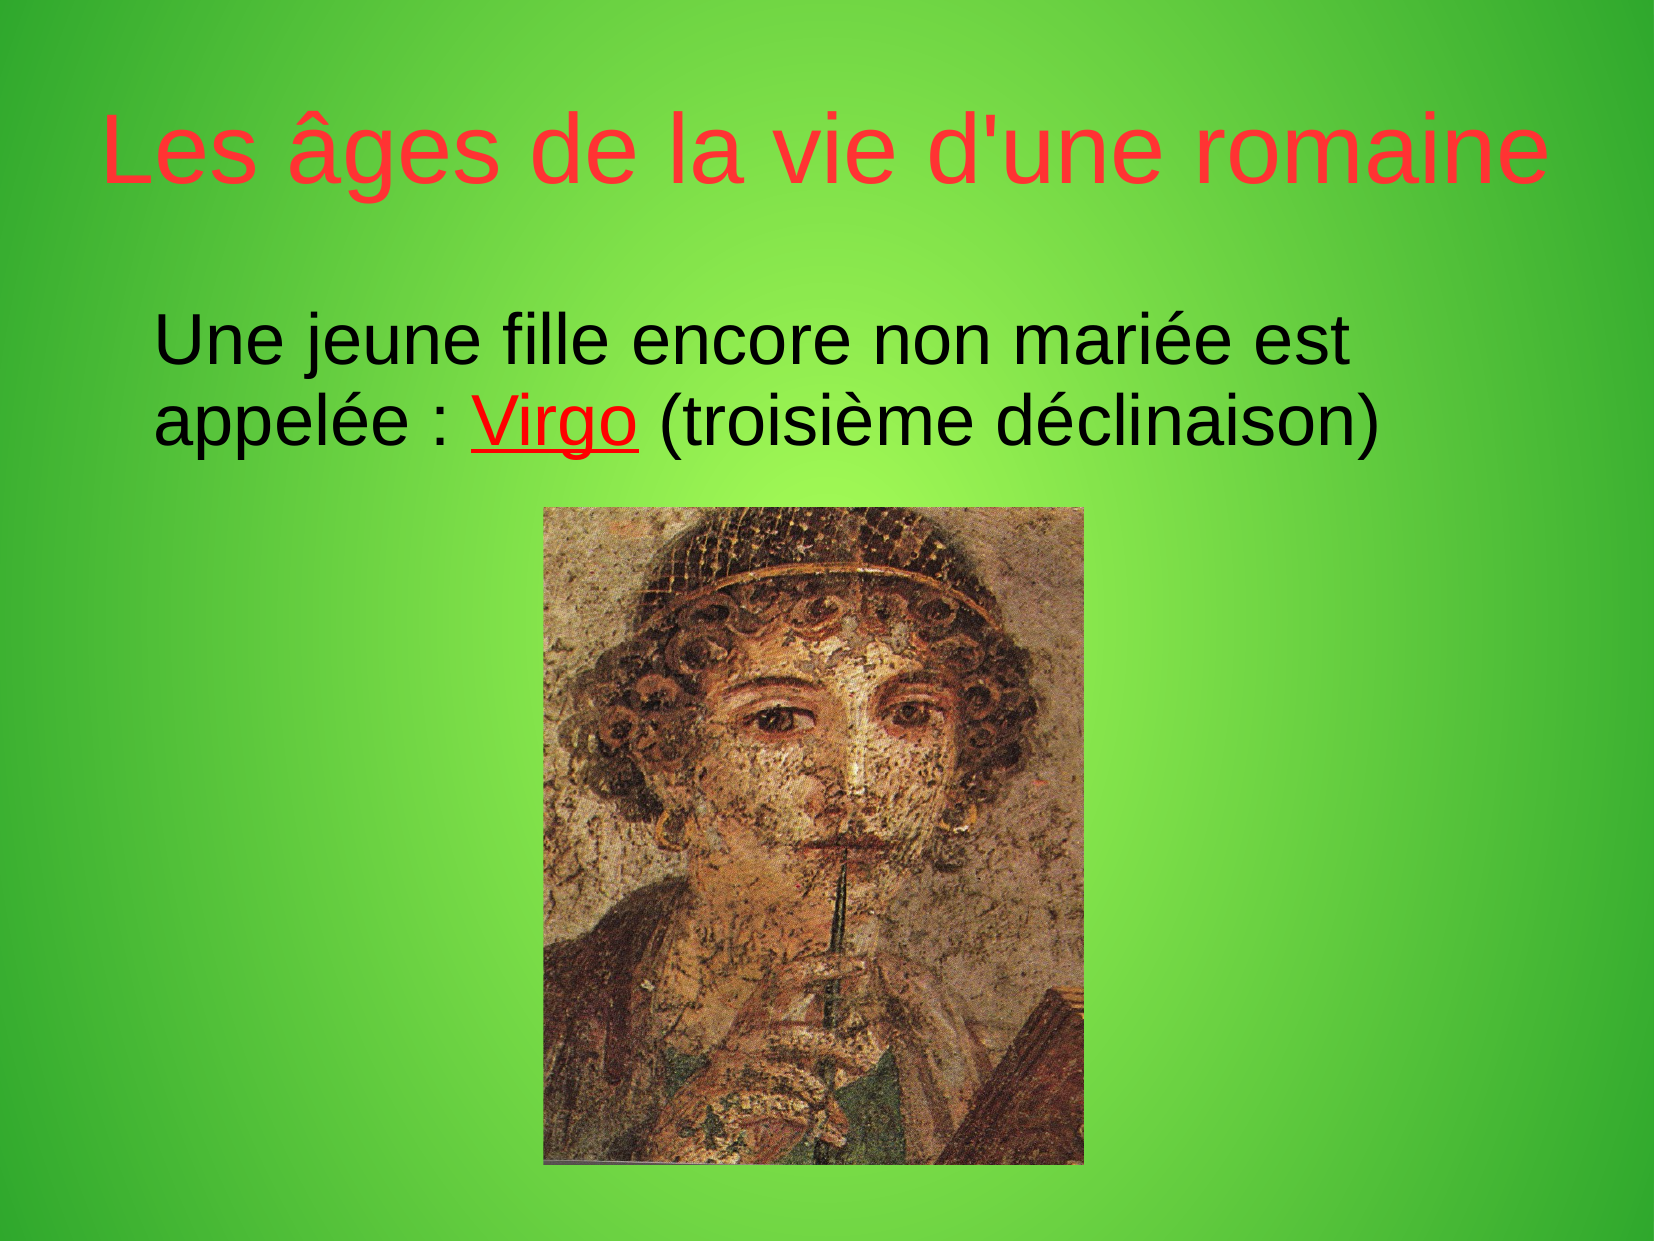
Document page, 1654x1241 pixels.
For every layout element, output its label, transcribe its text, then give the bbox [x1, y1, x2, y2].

picture [543, 507, 1084, 1165]
title Les âges de la vie d'une romaine [82, 47, 1571, 252]
list Une jeune fille encore non mariée est appelée : Virgo (troisième déclinaison) [82, 299, 1571, 1019]
